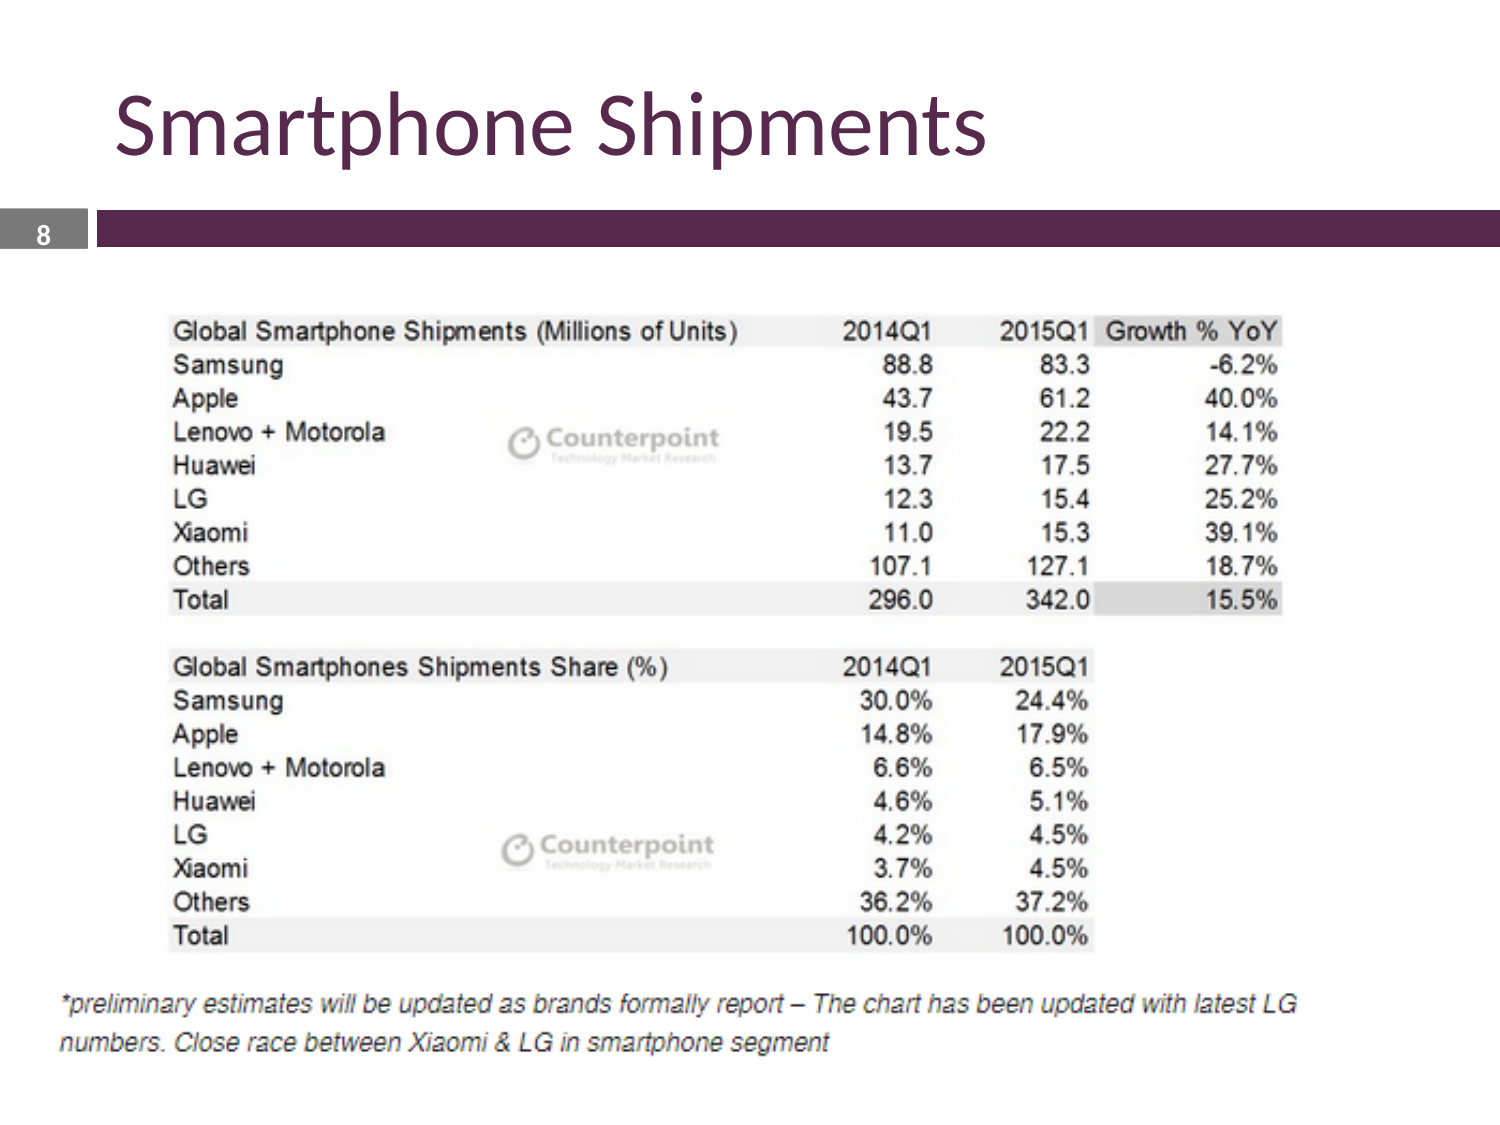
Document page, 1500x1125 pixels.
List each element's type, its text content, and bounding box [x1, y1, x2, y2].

picture [32, 290, 1353, 1080]
text_box [0, 208, 88, 249]
title Smartphone Shipments [99, 37, 1438, 201]
